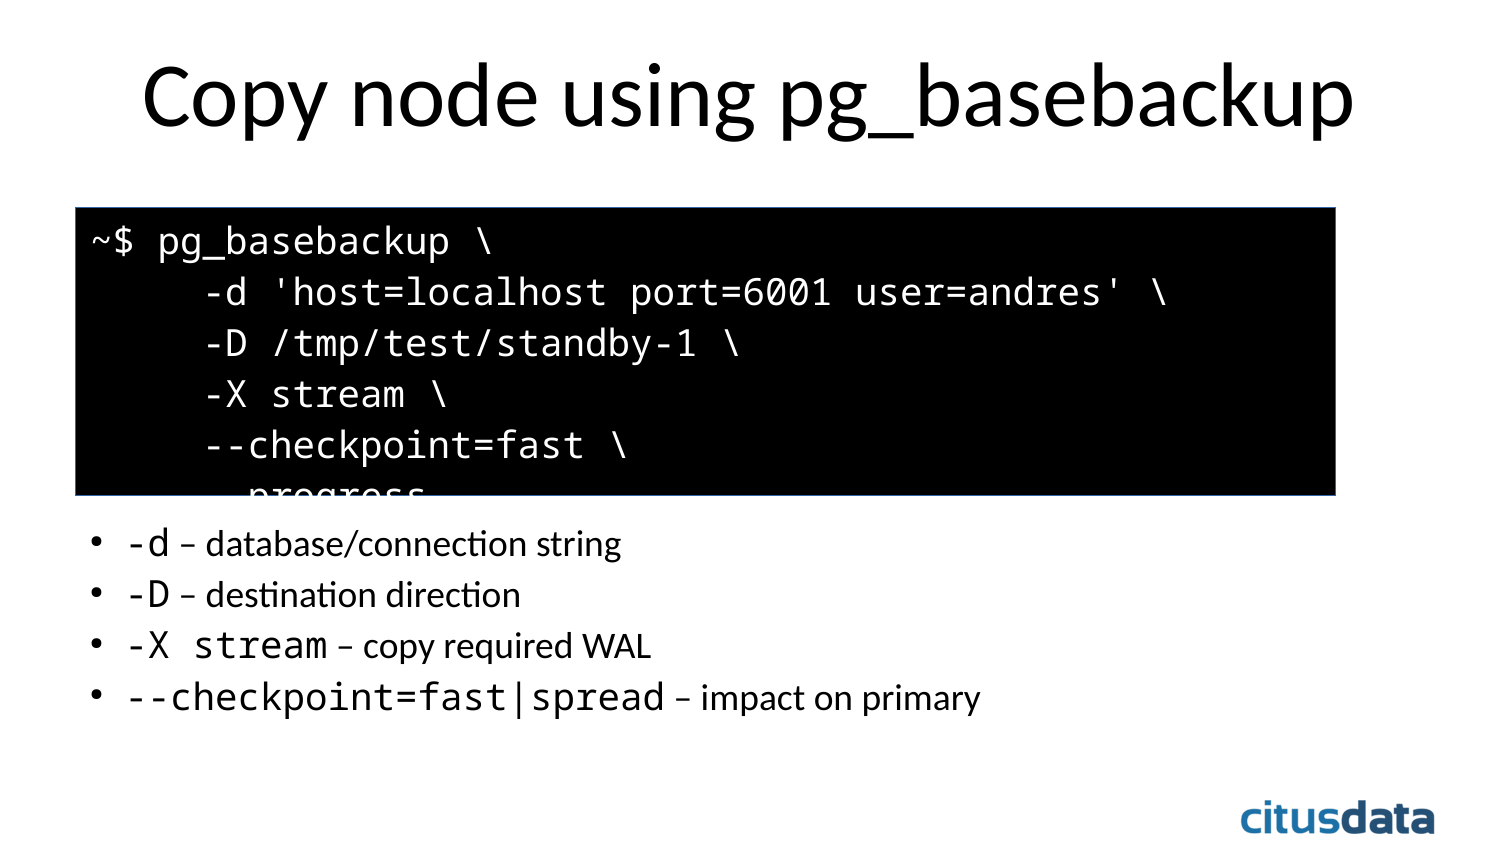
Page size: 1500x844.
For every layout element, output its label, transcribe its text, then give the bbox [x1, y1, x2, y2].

title Copy node using pg_basebackup [75, 33, 1425, 175]
text_box ~$ pg_basebackup \ -d 'host=localhost port=6001 user=andres' \ -D /tmp/test/standby-1 \ -X stream \ --checkpoint=fast \ –-progress [75, 207, 1336, 496]
picture [1237, 795, 1439, 837]
text_box -d – database/connection string -D – destination direction -X stream – copy required WAL --checkpoint=fast|spread – impact on primary [75, 509, 1336, 691]
